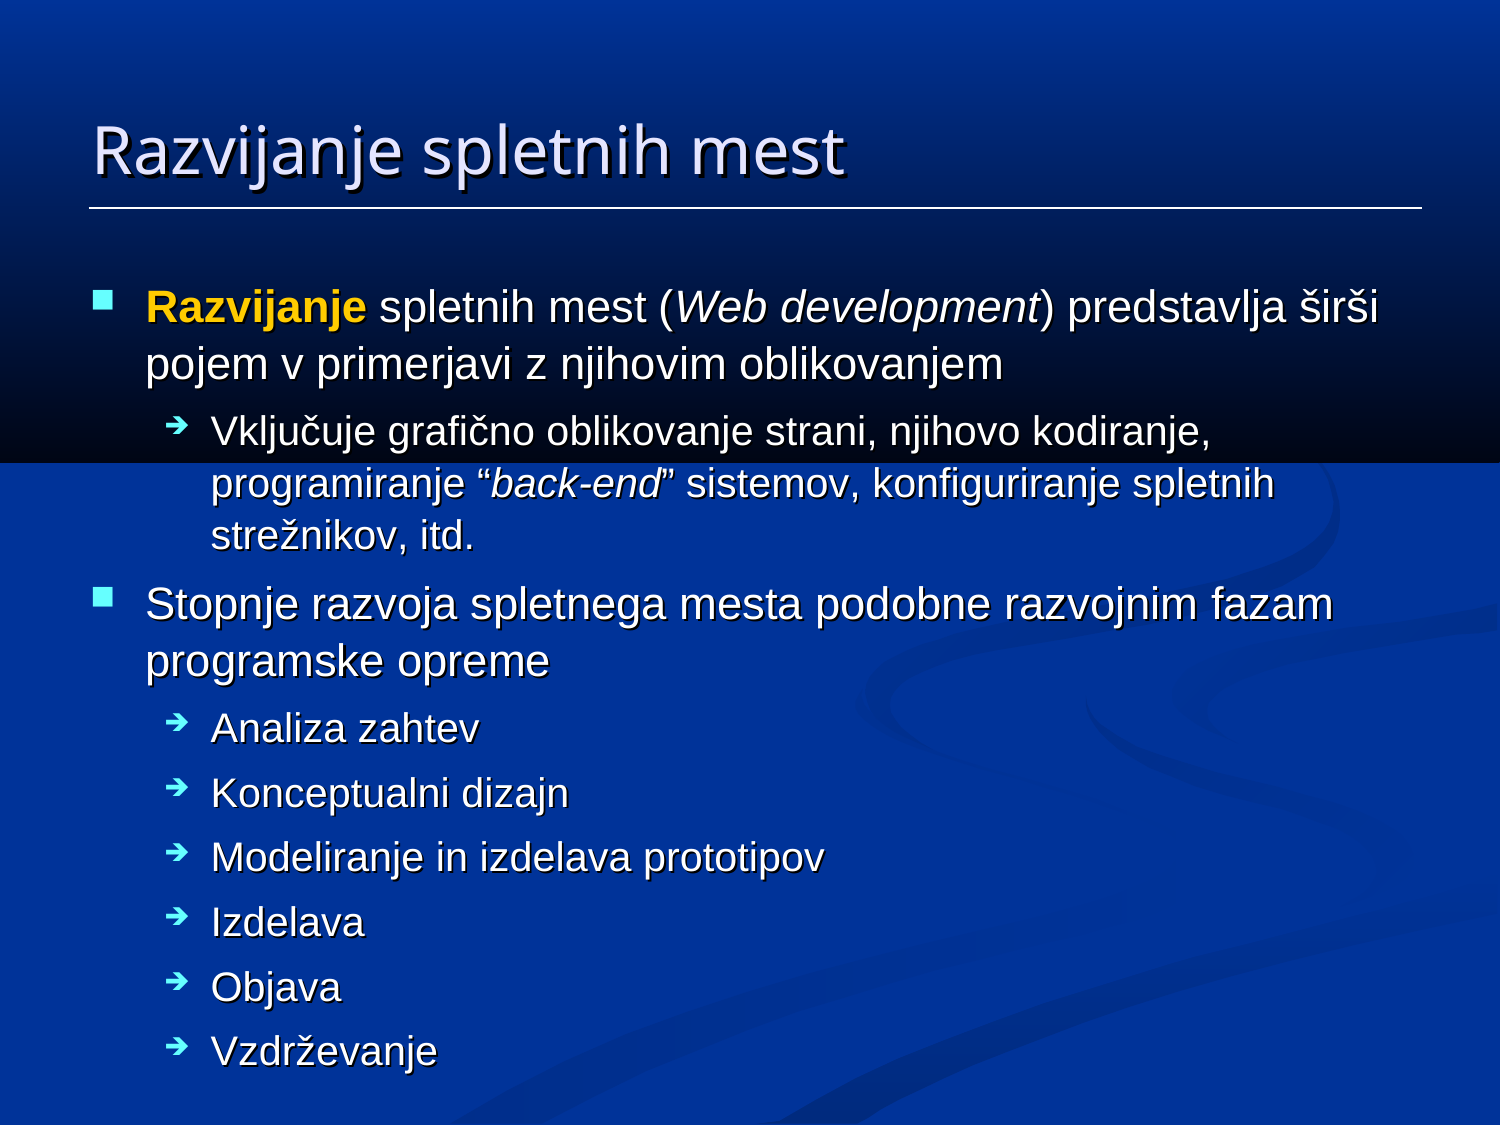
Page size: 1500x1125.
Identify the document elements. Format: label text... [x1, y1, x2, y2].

text_box Razvijanje spletnih mest [76, 54, 1459, 242]
list Razvijanje spletnih mest (Web development) predstavlja širši pojem v primerjavi z njihovim oblikovanjem Vključuje grafično oblikovanje strani, njihovo kodiranje, programiranje “back-end” sistemov, konfiguriranje spletnih strežnikov, itd. Stopnje razvoja spletnega mesta podobne razvojnim fazam programske opreme Analiza zahtev Konceptualni dizajn Modeliranje in izdelava prototipov Izdelava Objava Vzdrževanje [75, 267, 1471, 1091]
